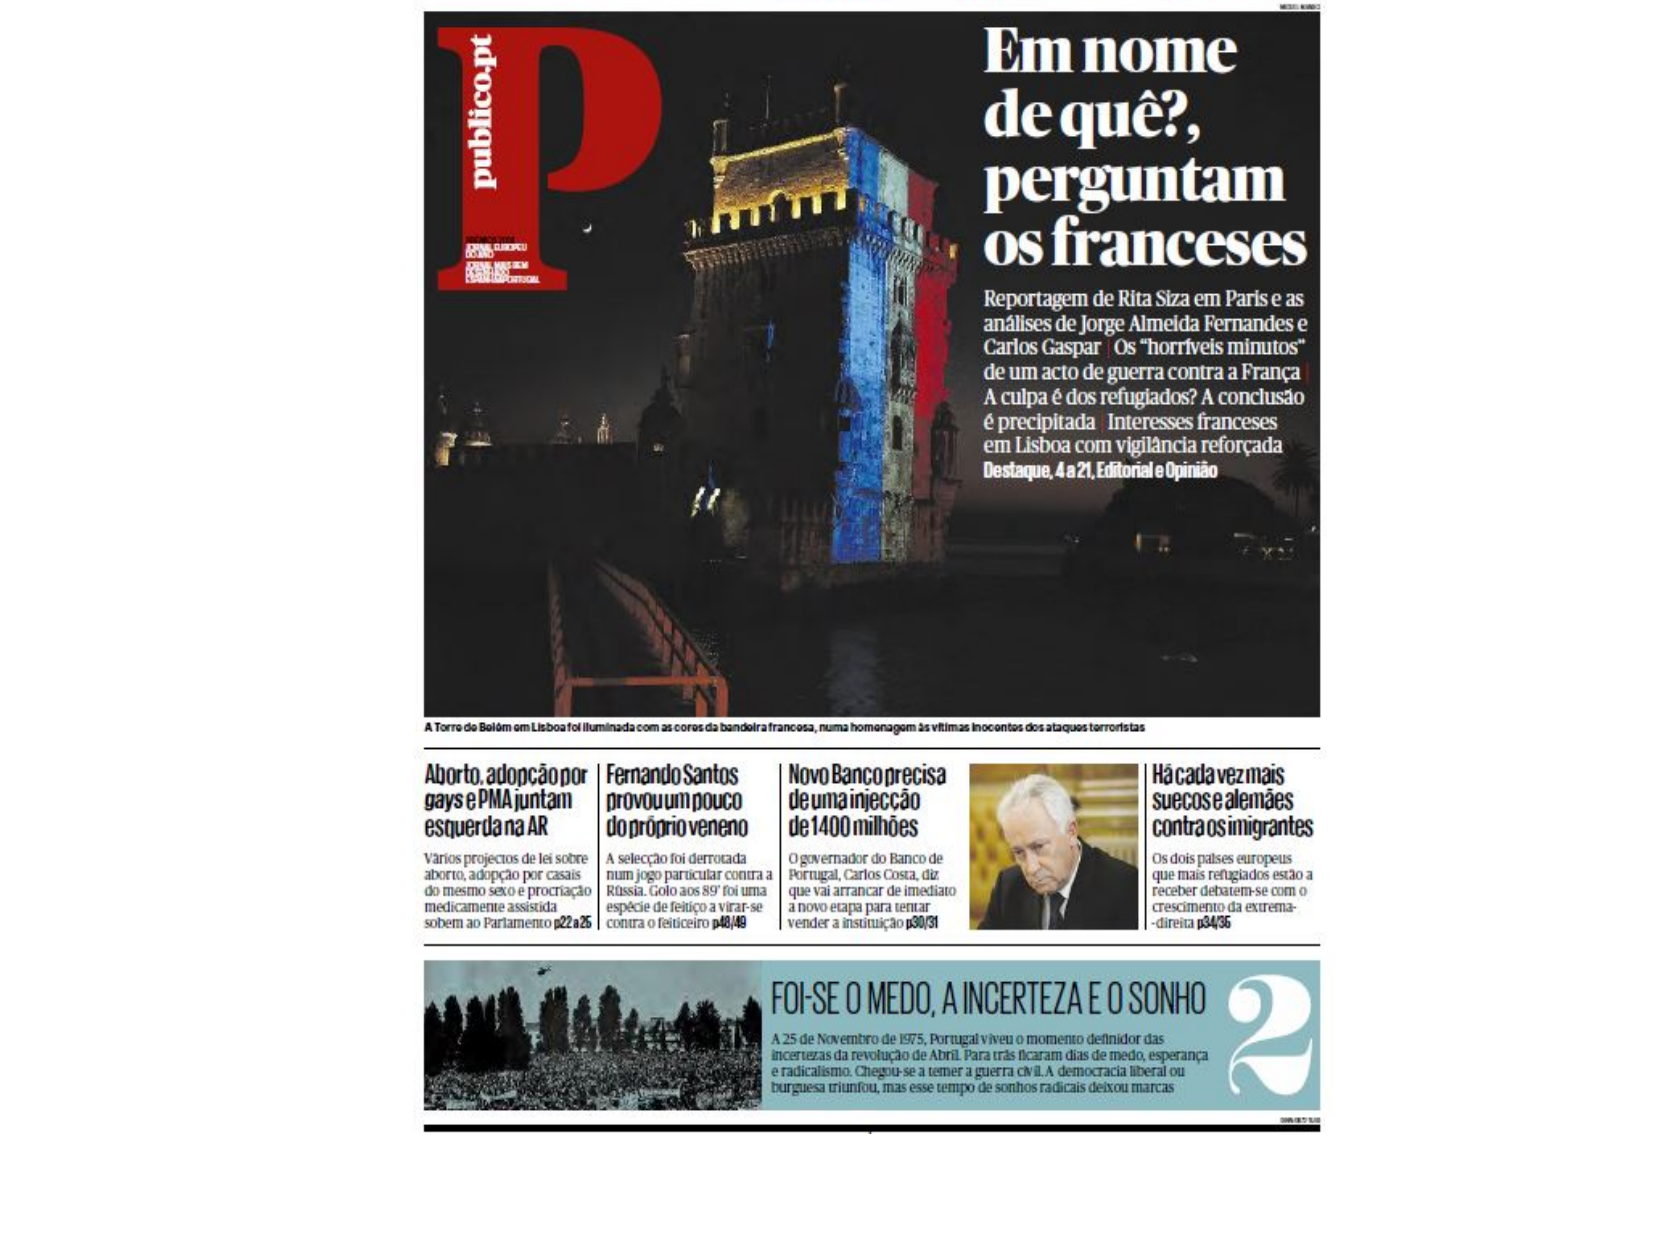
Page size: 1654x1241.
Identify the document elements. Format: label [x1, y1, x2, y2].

picture [413, 0, 1335, 1134]
